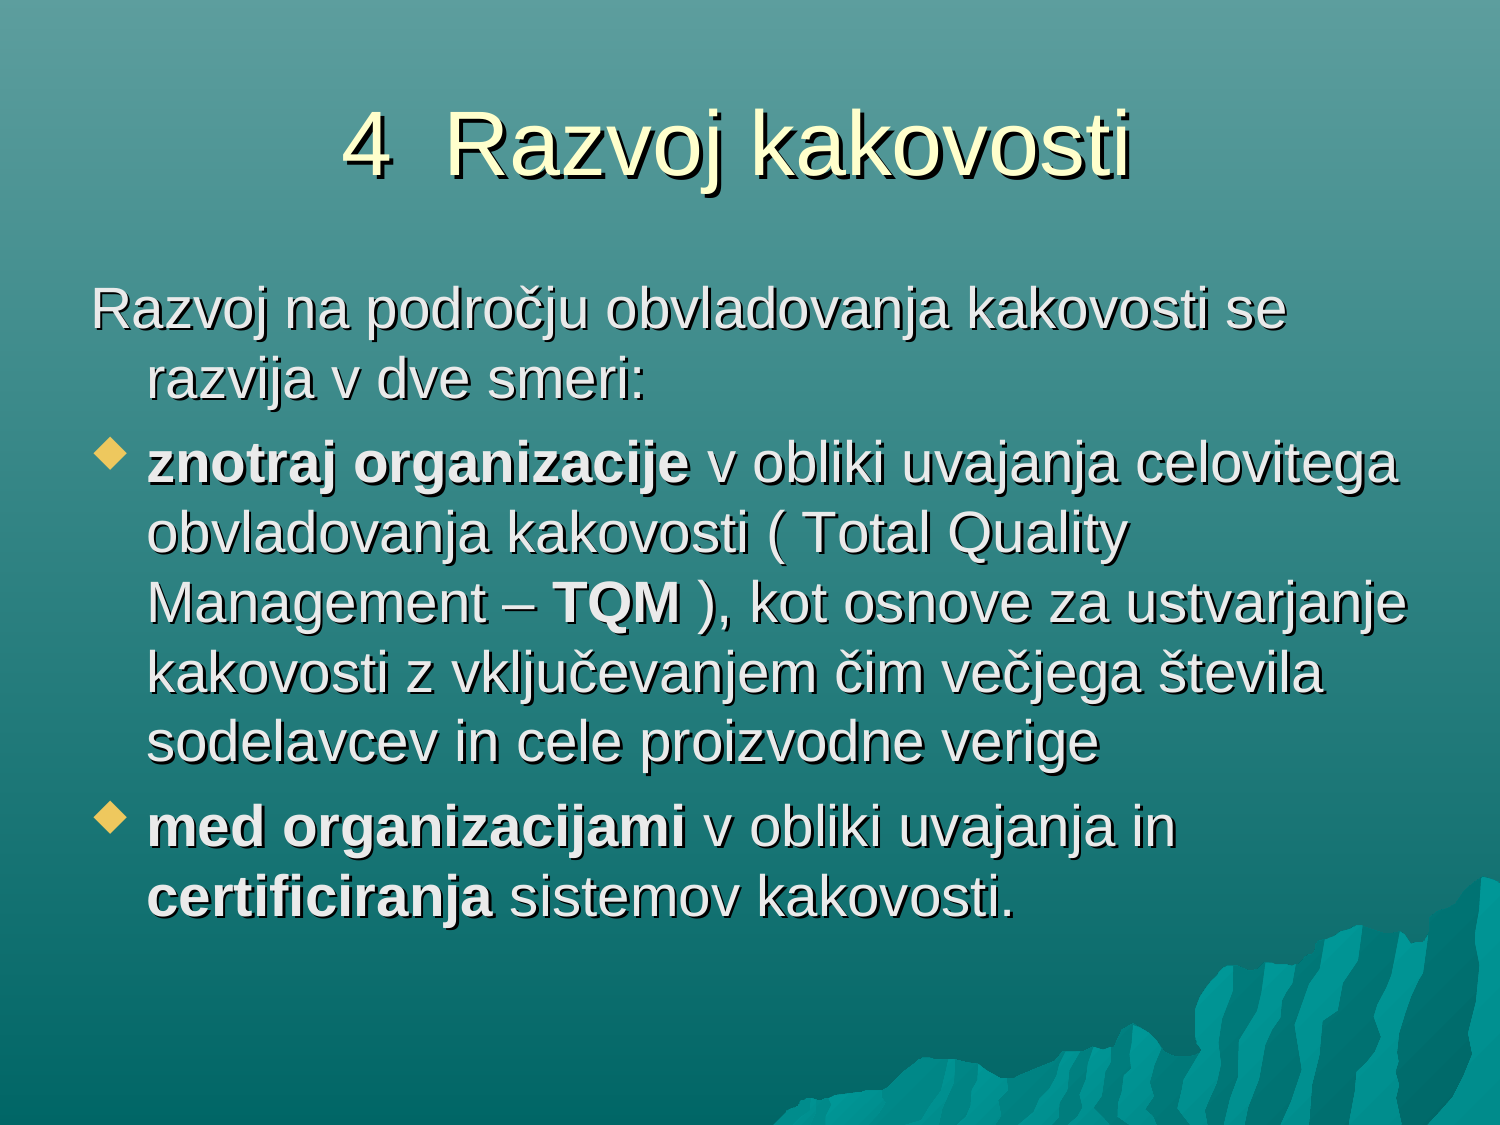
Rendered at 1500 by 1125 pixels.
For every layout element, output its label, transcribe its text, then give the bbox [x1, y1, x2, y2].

list Razvoj na področju obvladovanja kakovosti se razvija v dve smeri: znotraj organizacije v obliki uvajanja celovitega obvladovanja kakovosti ( Total Quality Management – TQM ), kot osnove za ustvarjanje kakovosti z vključevanjem čim večjega števila sodelavcev in cele proizvodne verige med organizacijami v obliki uvajanja in certificiranja sistemov kakovosti. [75, 262, 1426, 1006]
title 4 Razvoj kakovosti [75, 45, 1426, 233]
